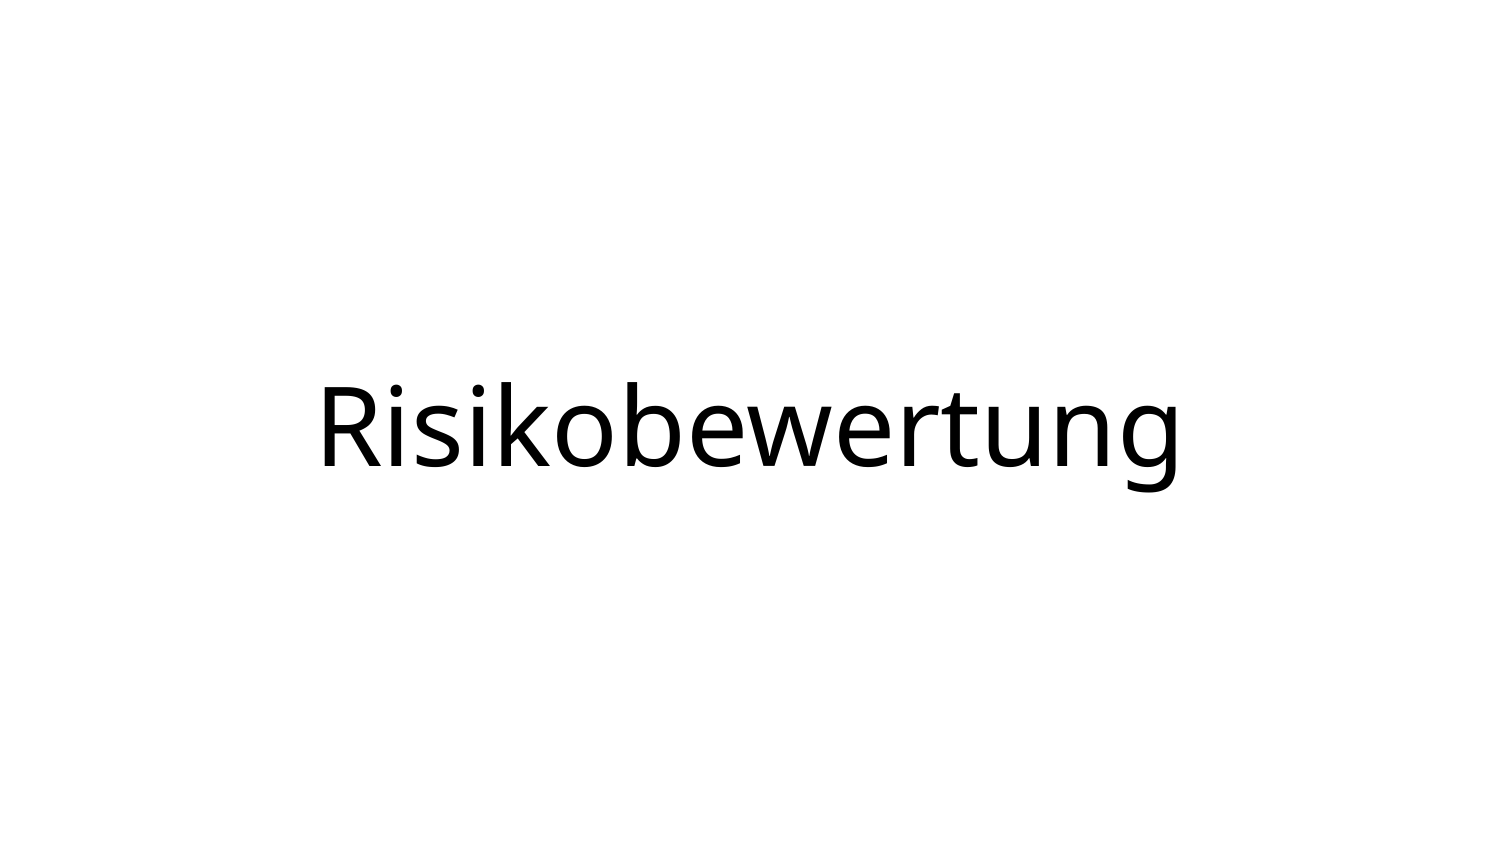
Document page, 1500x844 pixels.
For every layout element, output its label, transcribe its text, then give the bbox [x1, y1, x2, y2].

title Risikobewertung [112, 331, 1388, 513]
